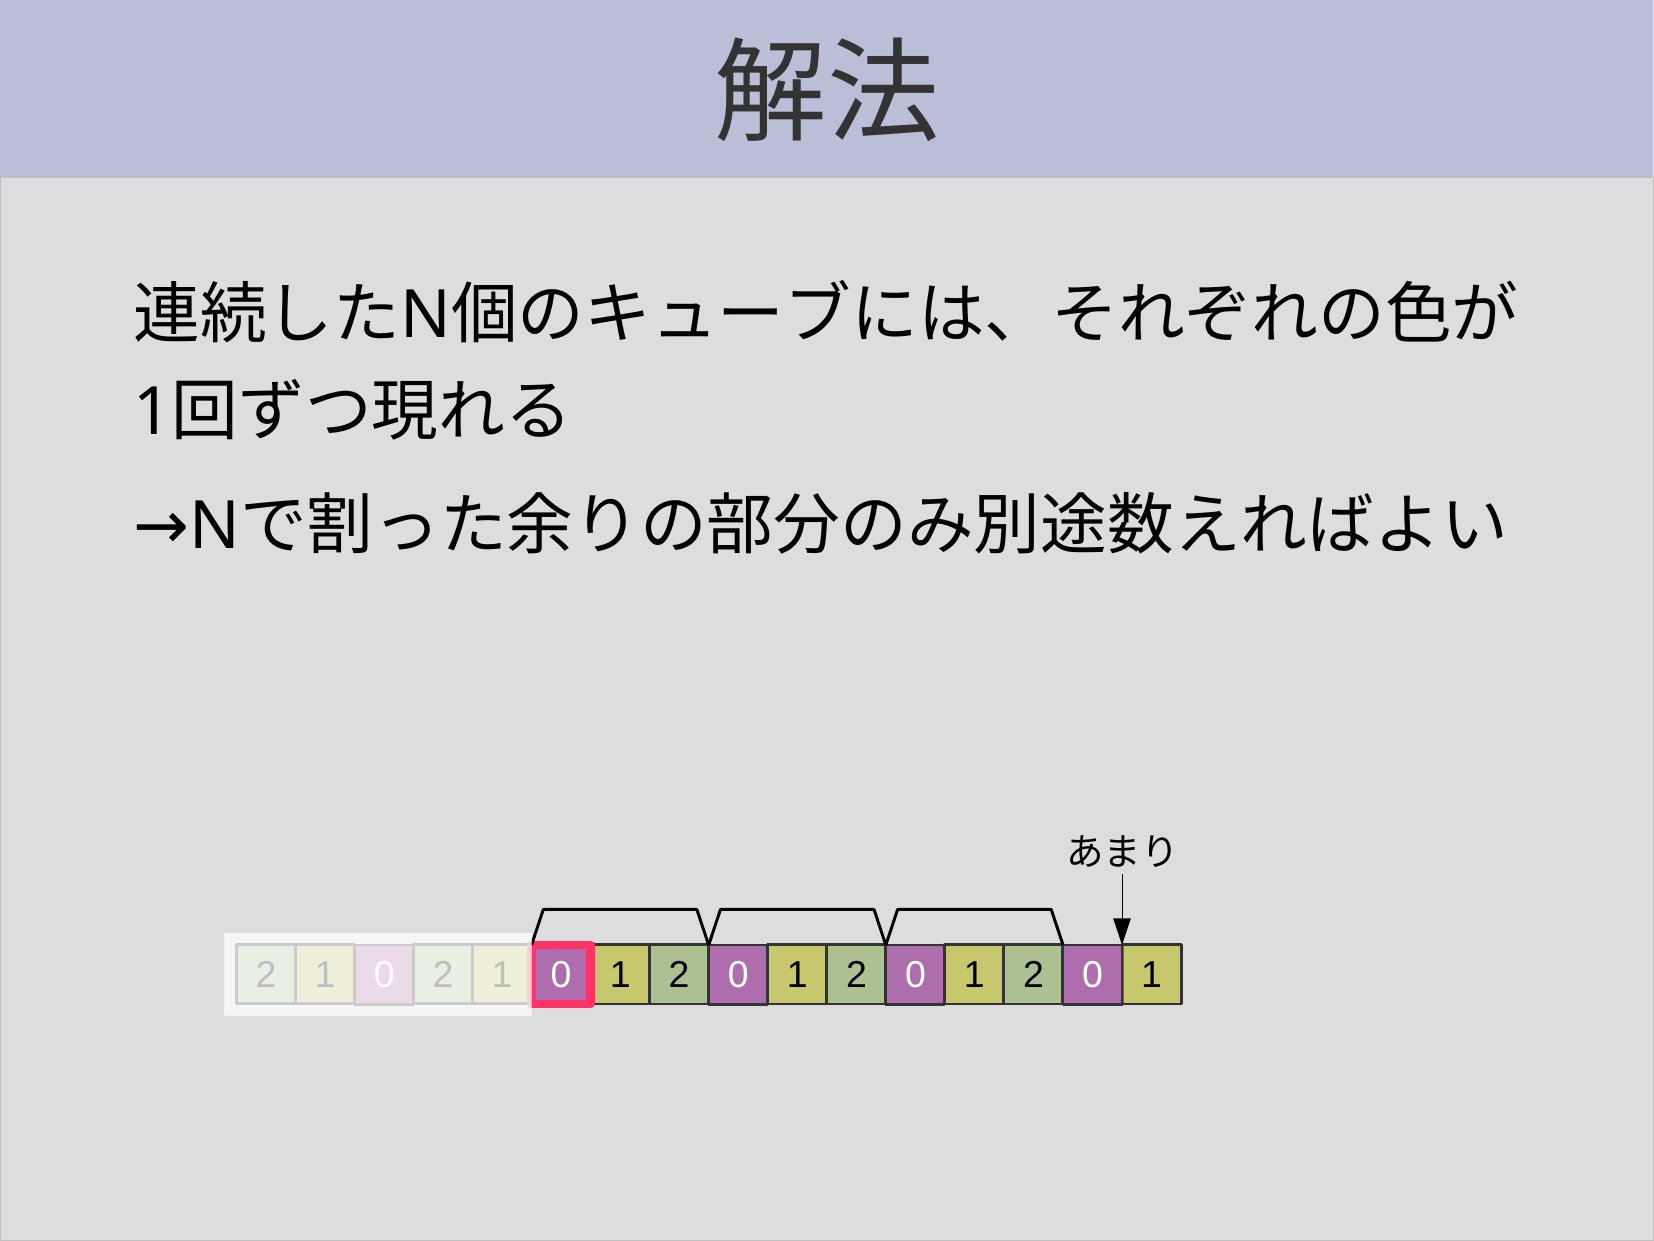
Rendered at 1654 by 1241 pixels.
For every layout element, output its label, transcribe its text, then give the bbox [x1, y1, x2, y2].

text_box 0 [708, 945, 768, 1005]
text_box 2 [826, 944, 885, 1004]
text_box 1 [944, 944, 1003, 1004]
text_box 1 [1121, 944, 1182, 1004]
list 連続したN個のキューブには、それぞれの色が1回ずつ現れる →Nで割った余りの部分のみ別途数えればよい [121, 248, 1534, 490]
text_box 2 [1003, 944, 1062, 1004]
text_box 0 [885, 945, 945, 1005]
text_box [224, 933, 532, 1016]
title 解法 [121, 20, 1534, 148]
text_box 2 [649, 944, 708, 1004]
text_box 0 [532, 945, 591, 1005]
text_box 1 [590, 944, 649, 1004]
text_box 0 [1062, 945, 1123, 1005]
text_box あまり [1051, 814, 1194, 868]
text_box 1 [767, 944, 826, 1004]
